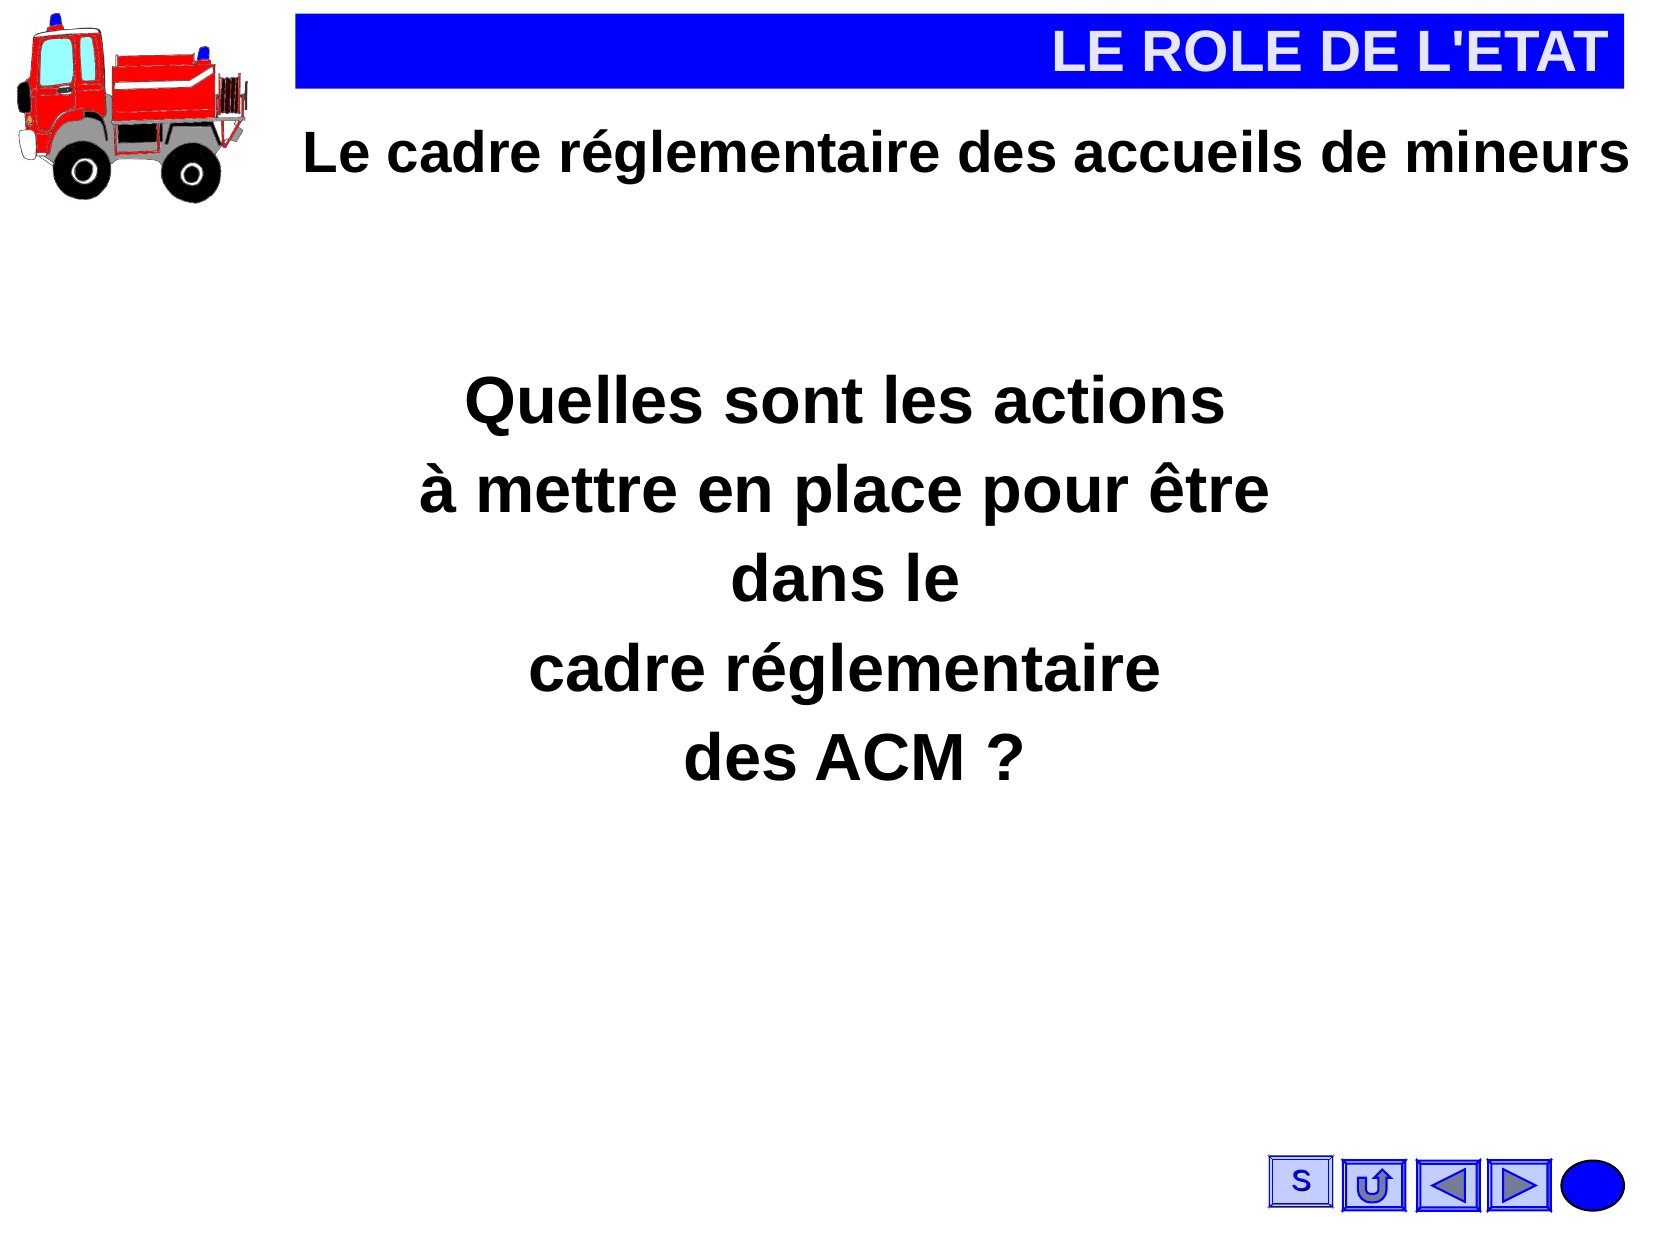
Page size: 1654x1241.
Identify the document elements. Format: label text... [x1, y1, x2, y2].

list Quelles sont les actions à mettre en place pour être dans le cadre réglementaire des ACM ? [118, 265, 1536, 945]
text_box Le cadre réglementaire des accueils de mineurs [287, 112, 1648, 193]
text_box LE ROLE DE L'ETAT [295, 13, 1625, 89]
text_box [1561, 1160, 1625, 1211]
picture [8, 8, 257, 216]
